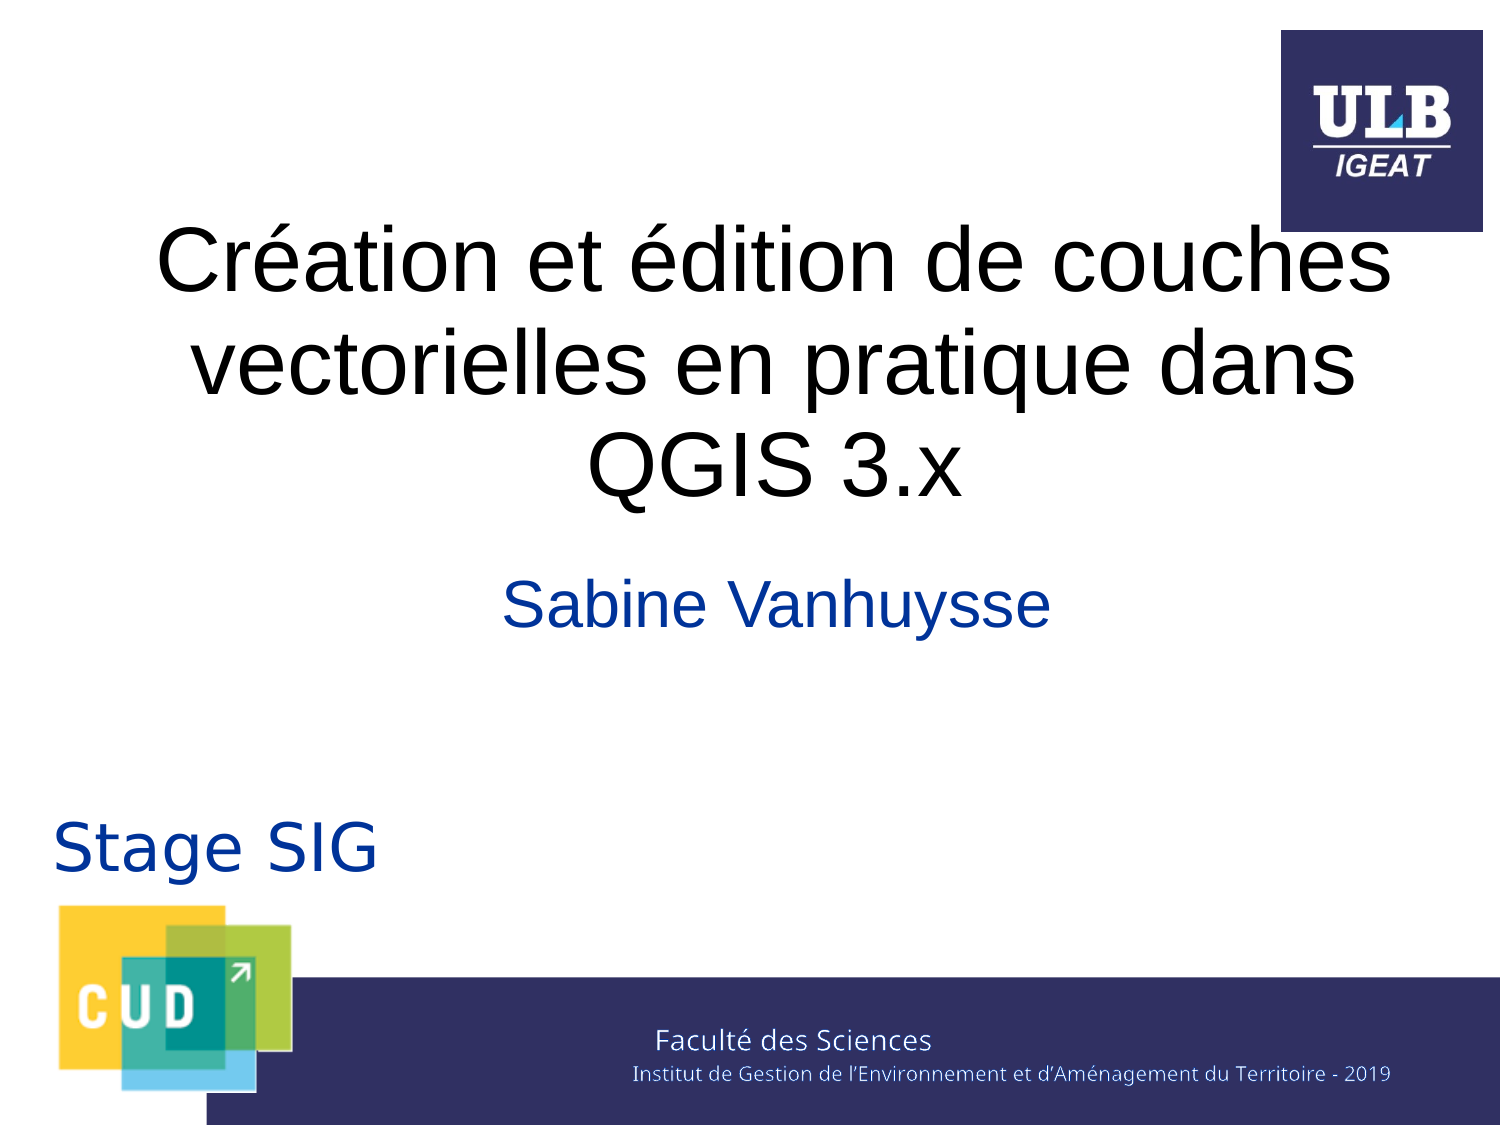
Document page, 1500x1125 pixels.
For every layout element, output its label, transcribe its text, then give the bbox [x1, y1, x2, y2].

title Création et édition de couches vectorielles en pratique dans QGIS 3.x [129, 208, 1421, 364]
subtitle Sabine Vanhuysse [129, 364, 1425, 944]
text_box Faculté des Sciences [639, 1011, 948, 1067]
picture [1281, 30, 1483, 232]
text_box Institut de Gestion de l’Environnement et d’Aménagement du Territoire - 2019 [617, 1051, 1412, 1095]
text_box Stage SIG [47, 814, 386, 890]
picture [53, 903, 296, 1093]
